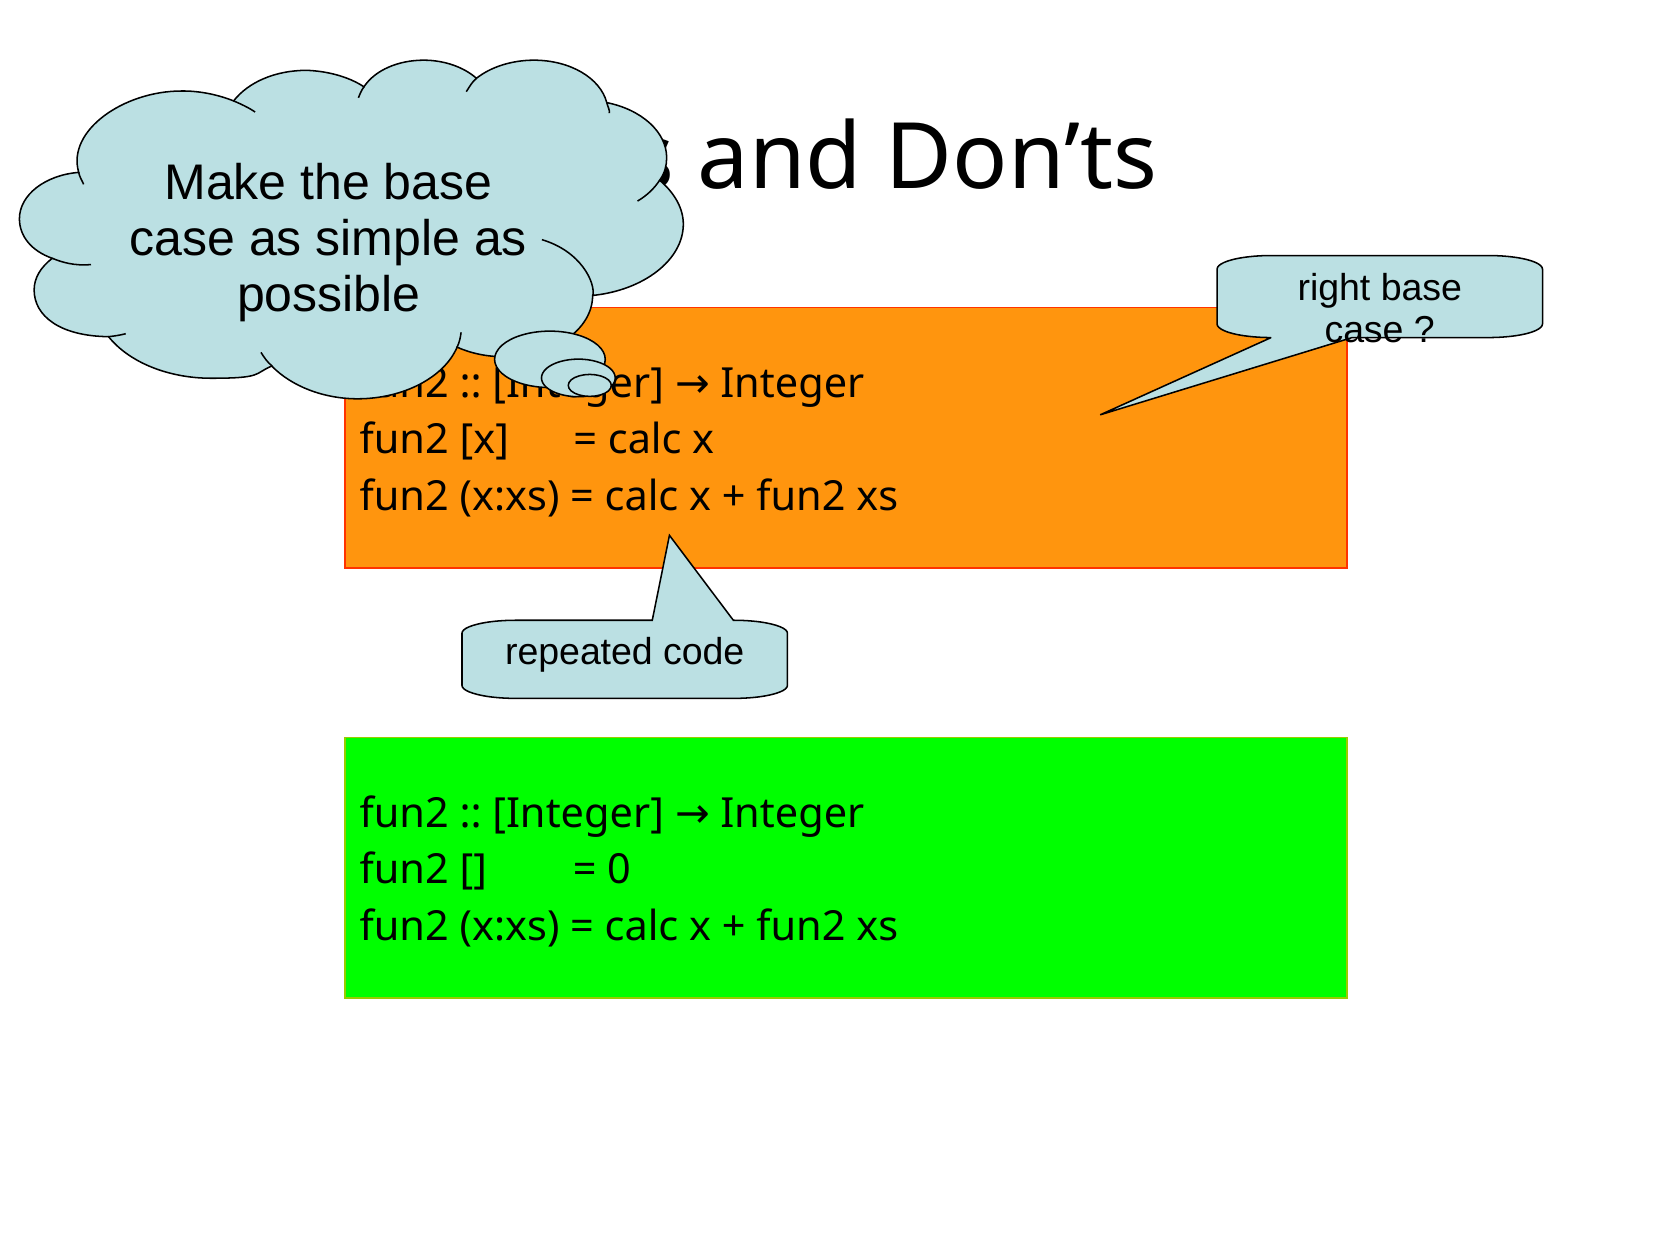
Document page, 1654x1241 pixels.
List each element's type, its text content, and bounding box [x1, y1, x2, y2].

text_box right base case ? [1100, 255, 1543, 415]
text_box repeated code [461, 535, 788, 699]
text_box Make the base case as simple as possible [19, 60, 684, 399]
text_box fun2 :: [Integer] → Integer fun2 [] = 0 fun2 (x:xs) = calc x + fun2 xs [344, 737, 1348, 999]
text_box fun2 :: [Integer] → Integer fun2 [x] = calc x fun2 (x:xs) = calc x + fun2 xs [344, 307, 1348, 569]
title Do’s and Don’ts [82, 49, 1571, 257]
